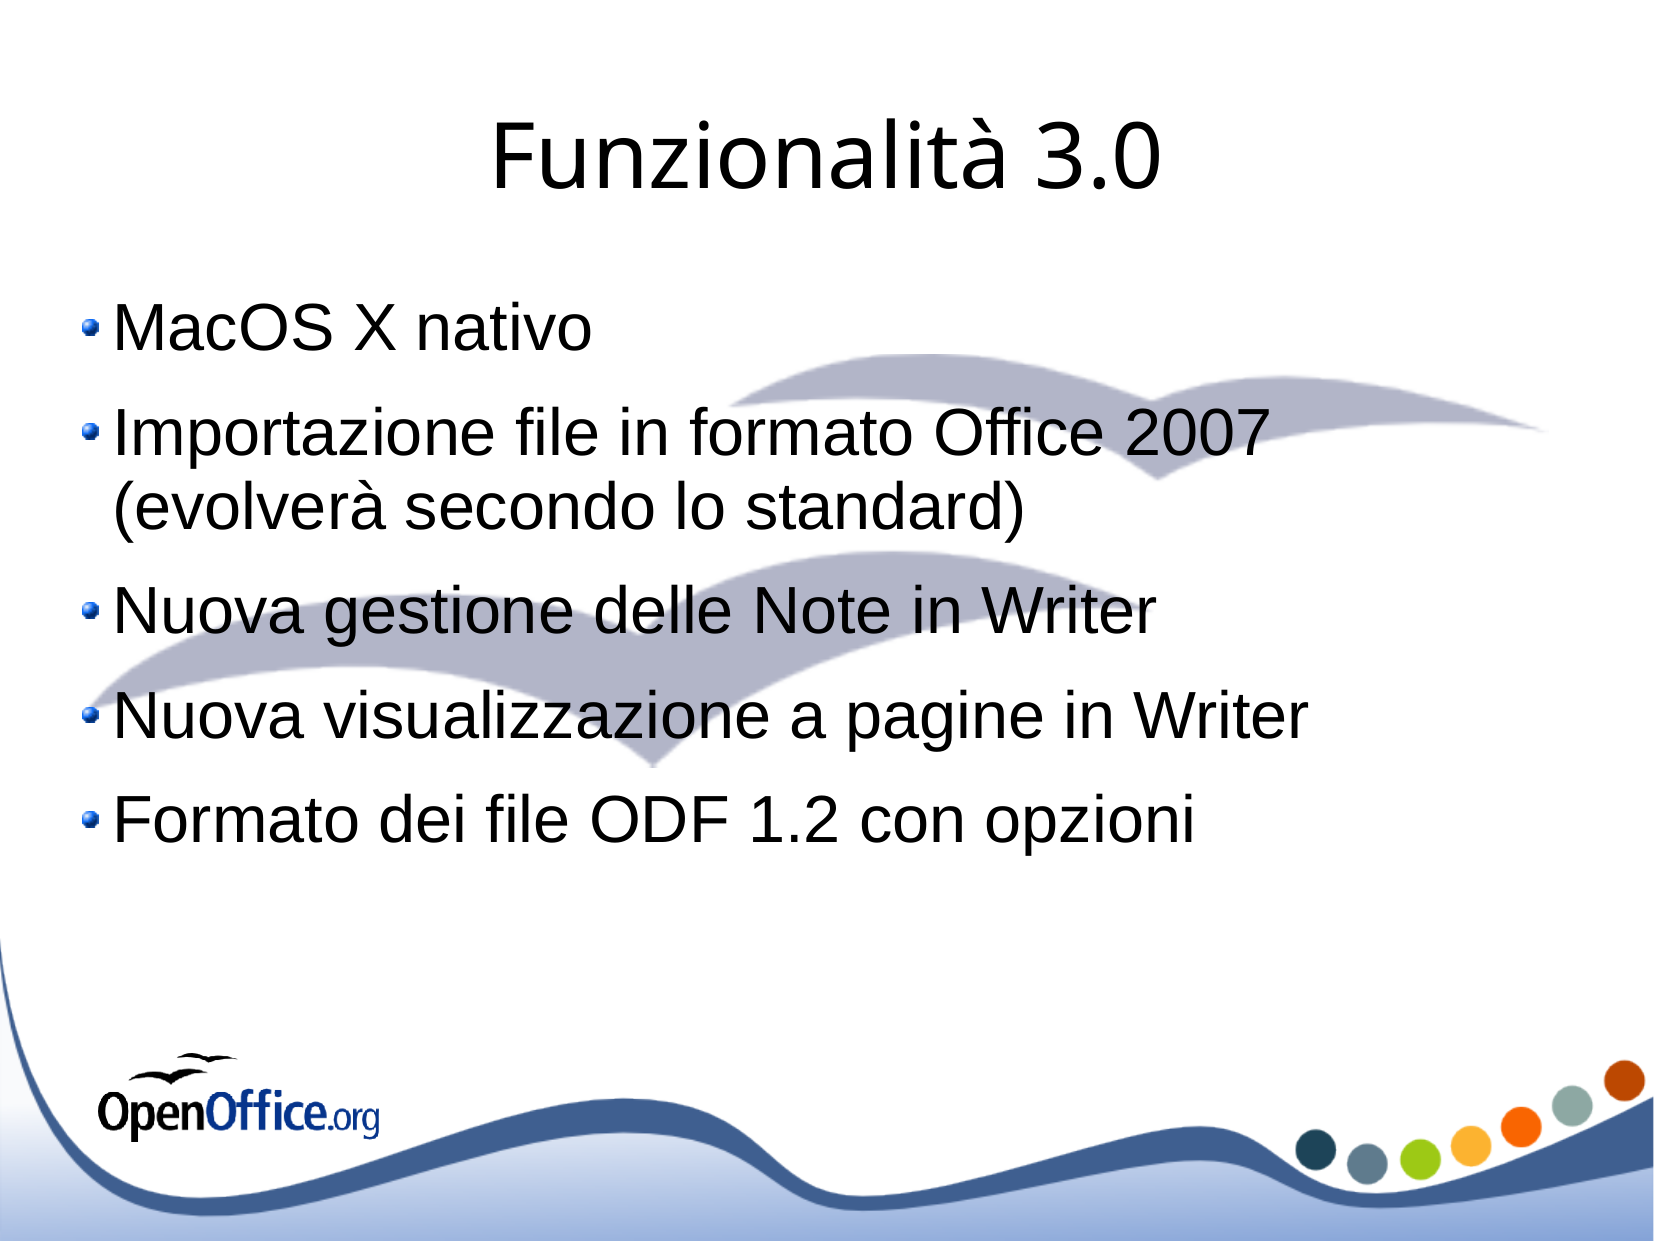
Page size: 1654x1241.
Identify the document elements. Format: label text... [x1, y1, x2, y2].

list MacOS X nativo Importazione file in formato Office 2007 (evolverà secondo lo standard) Nuova gestione delle Note in Writer Nuova visualizzazione a pagine in Writer Formato dei file ODF 1.2 con opzioni [82, 290, 1571, 1072]
title Funzionalità 3.0 [82, 49, 1571, 257]
picture [0, 938, 1654, 1241]
